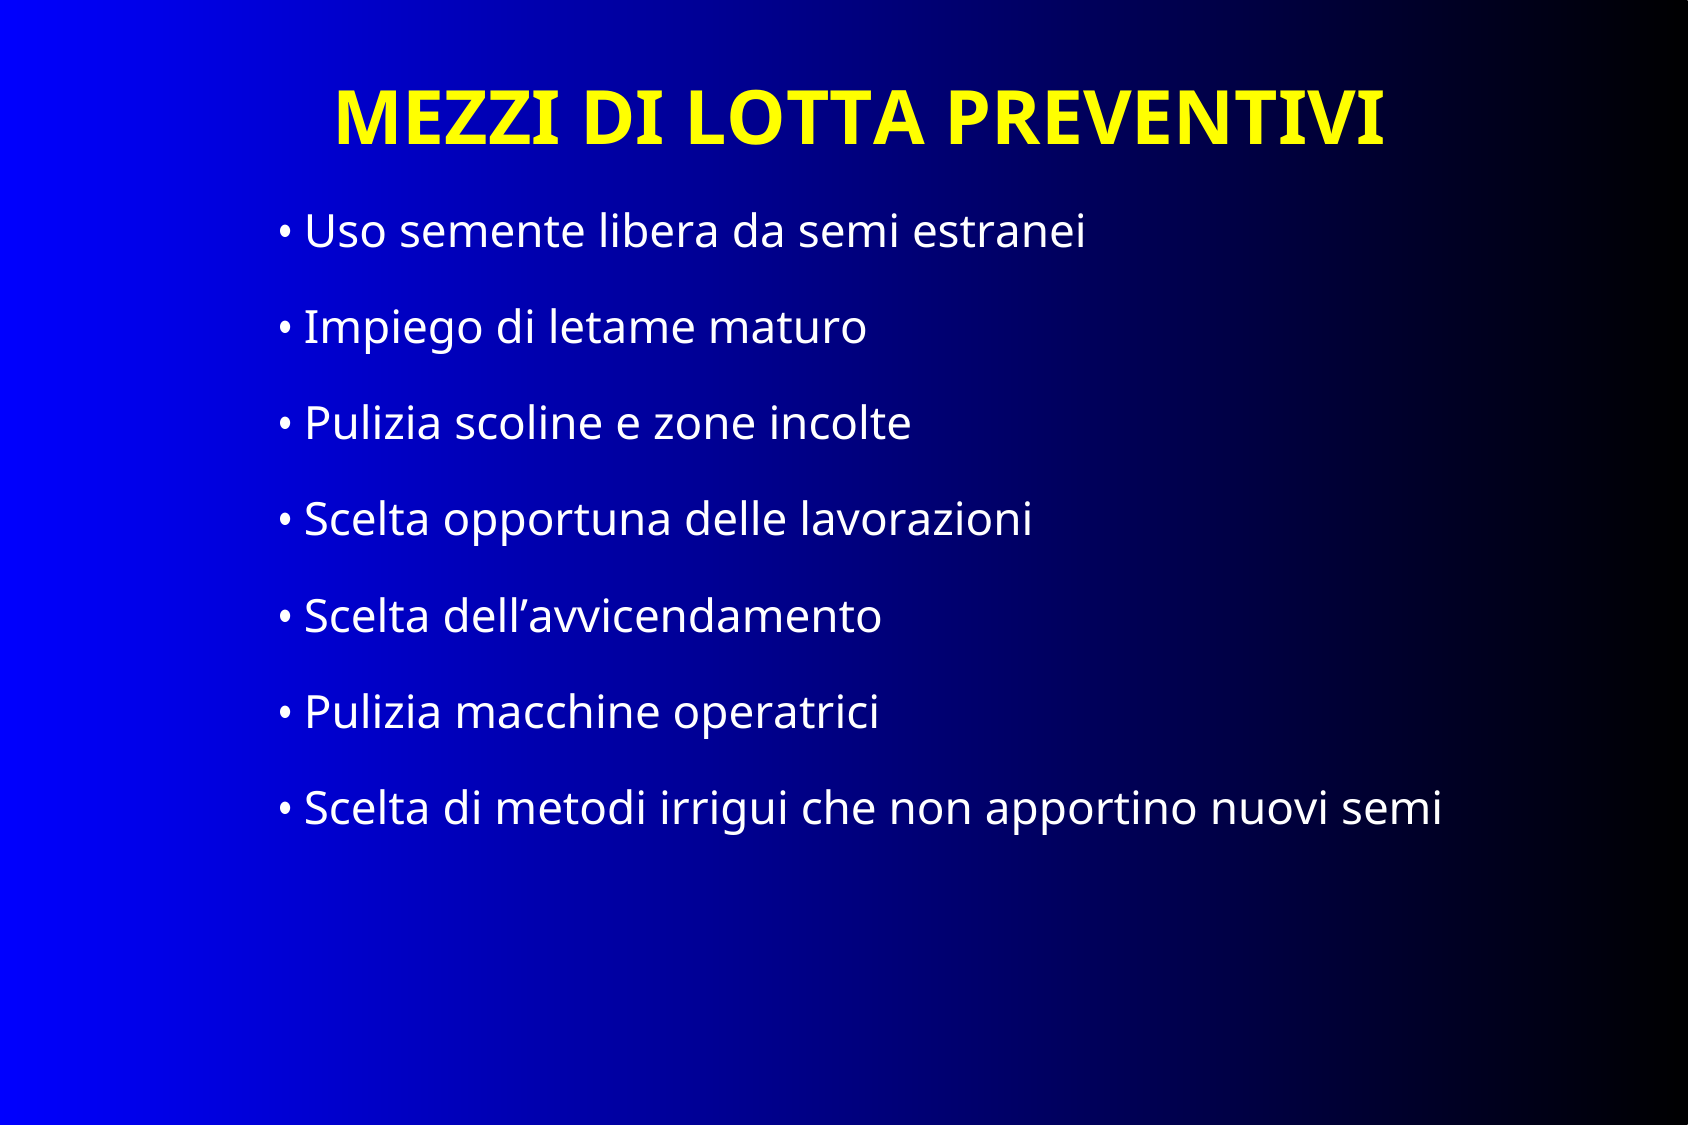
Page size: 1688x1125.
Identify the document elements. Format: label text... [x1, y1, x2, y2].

text_box Uso semente libera da semi estranei Impiego di letame maturo Pulizia scoline e zone incolte Scelta opportuna delle lavorazioni Scelta dell’avvicendamento Pulizia macchine operatrici Scelta di metodi irrigui che non apportino nuovi semi [263, 200, 1472, 843]
text_box MEZZI DI LOTTA PREVENTIVI [317, 62, 1402, 168]
